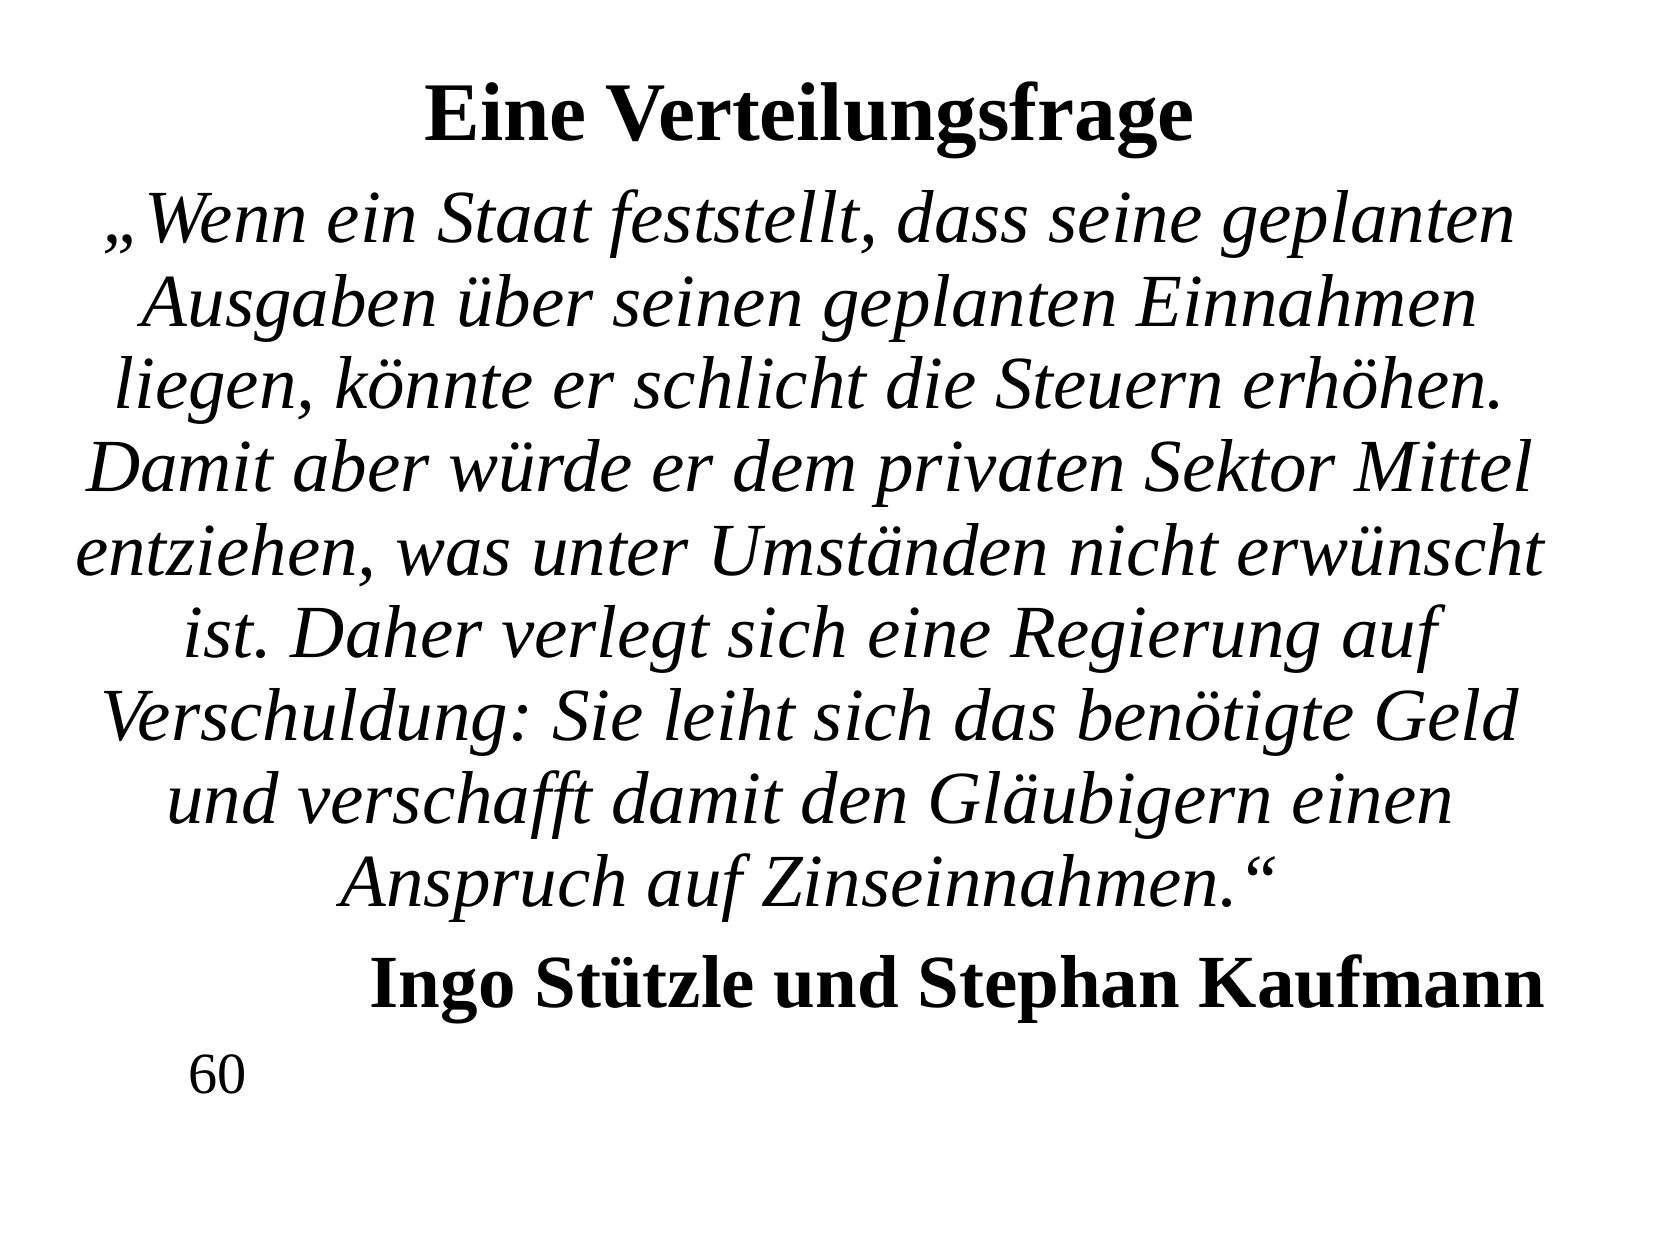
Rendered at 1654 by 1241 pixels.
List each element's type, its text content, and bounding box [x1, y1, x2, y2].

text_box <Foliennummer> [0, 1034, 437, 1121]
text_box Eine Verteilungsfrage „Wenn ein Staat feststellt, dass seine geplanten Ausgaben über seinen geplanten Einnahmen liegen, könnte er schlicht die Steuern erhöhen. Damit aber würde er dem privaten Sektor Mittel entziehen, was unter Umständen nicht erwünscht ist. Daher verlegt sich eine Regierung auf Verschuldung: Sie leiht sich das benötigte Geld und verschafft damit den Gläubigern einen Anspruch auf Zinseinnahmen.“ Ingo Stützle und Stephan Kaufmann [60, 58, 1594, 1044]
